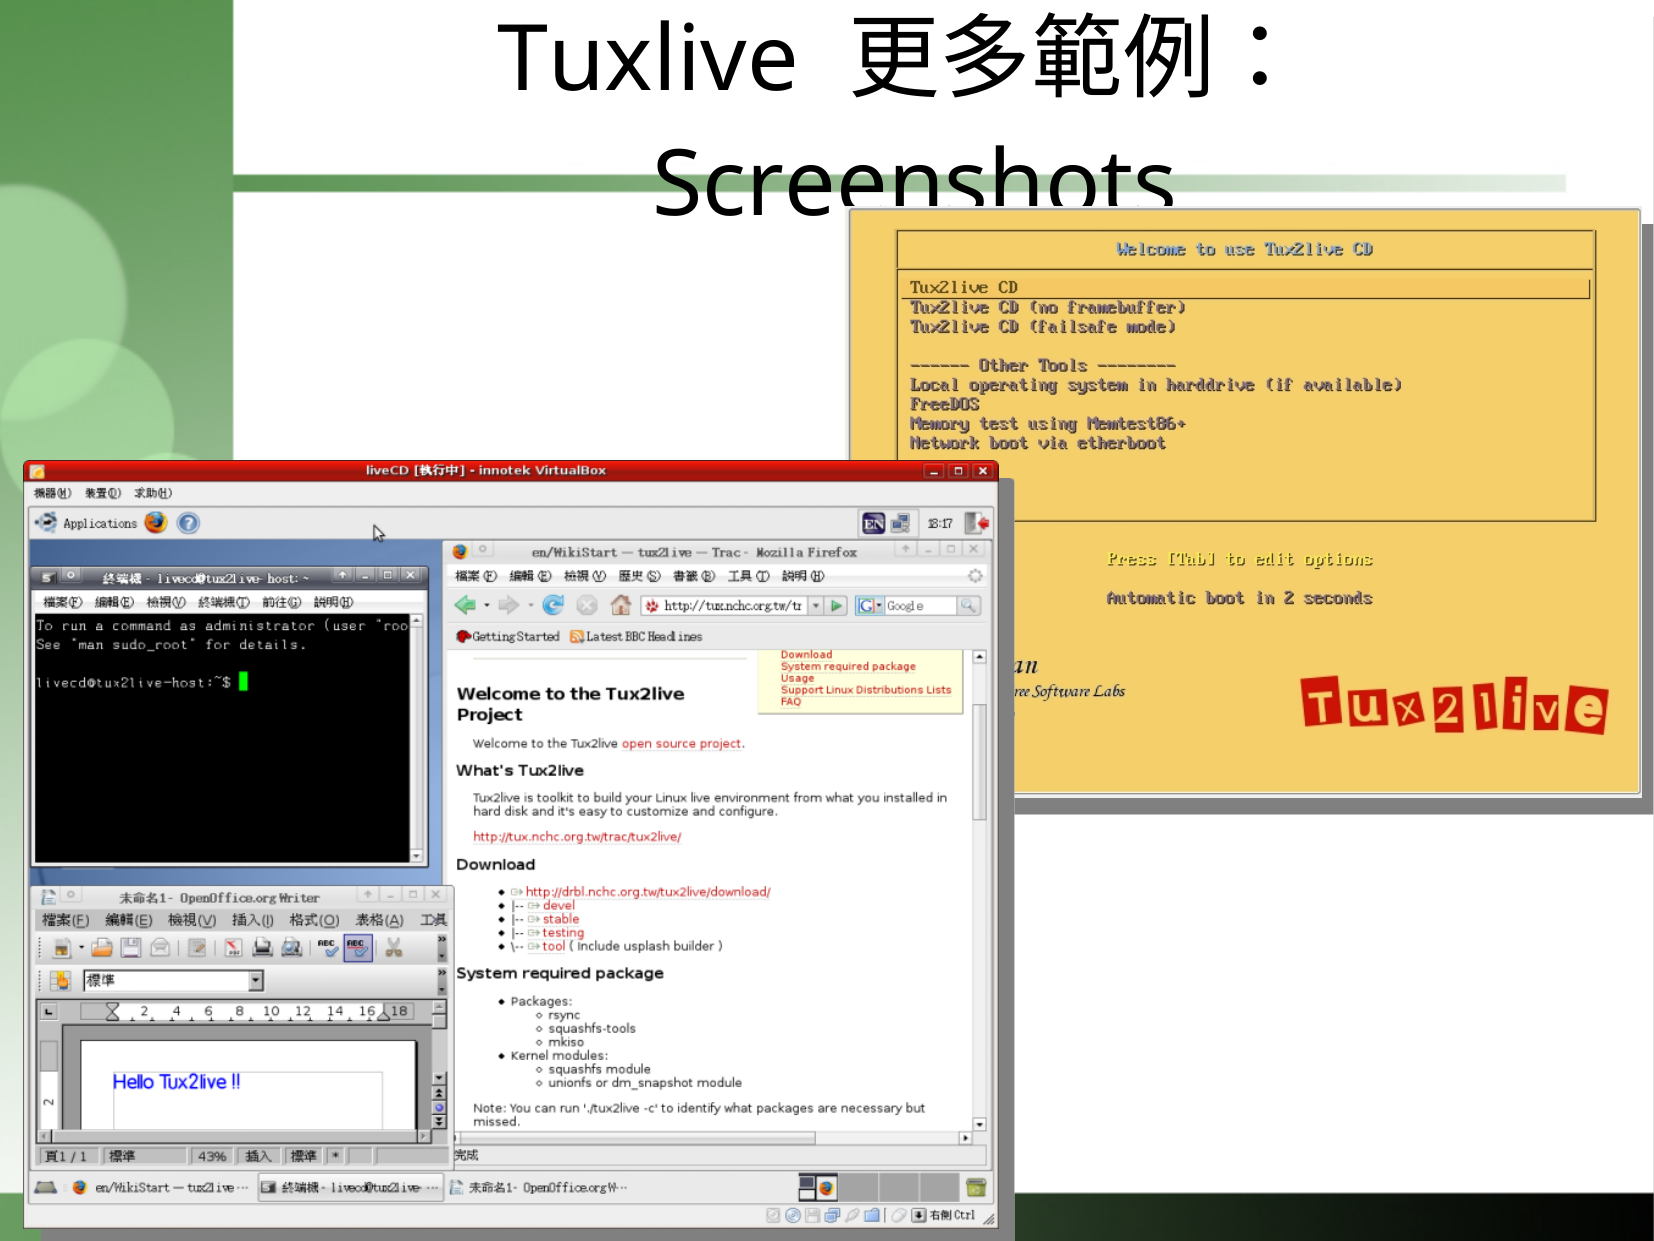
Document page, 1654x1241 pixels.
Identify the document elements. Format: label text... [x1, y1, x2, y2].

picture [1016, 815, 1654, 1241]
title Tuxlive 更多範例：Screenshots [236, 49, 1595, 178]
picture [0, 0, 1654, 1241]
